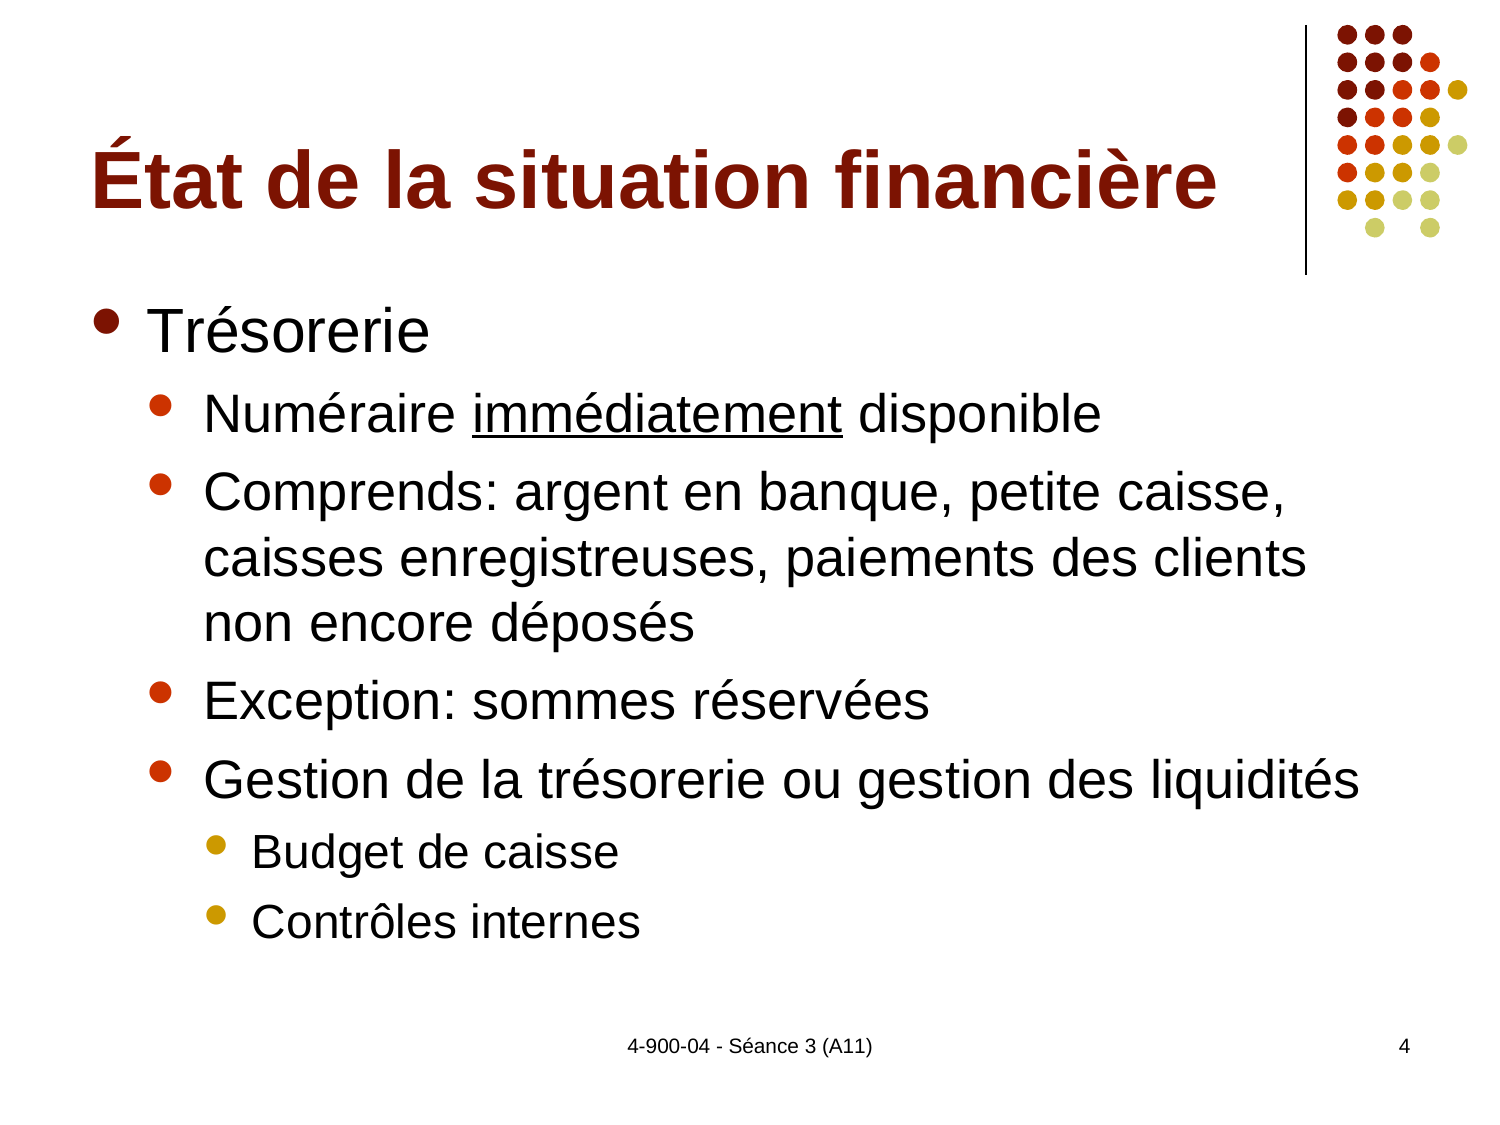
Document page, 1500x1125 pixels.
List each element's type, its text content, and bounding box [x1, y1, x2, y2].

text_box <numéro> [1074, 1025, 1426, 1101]
list Trésorerie Numéraire immédiatement disponible Comprends: argent en banque, petite caisse, caisses enregistreuses, paiements des clients non encore déposés Exception: sommes réservées Gestion de la trésorerie ou gestion des liquidités Budget de caisse Contrôles internes [75, 282, 1426, 1006]
text_box 4-900-04 - Séance 3 (A11) [512, 1025, 988, 1101]
title État de la situation financière [74, 20, 1313, 233]
